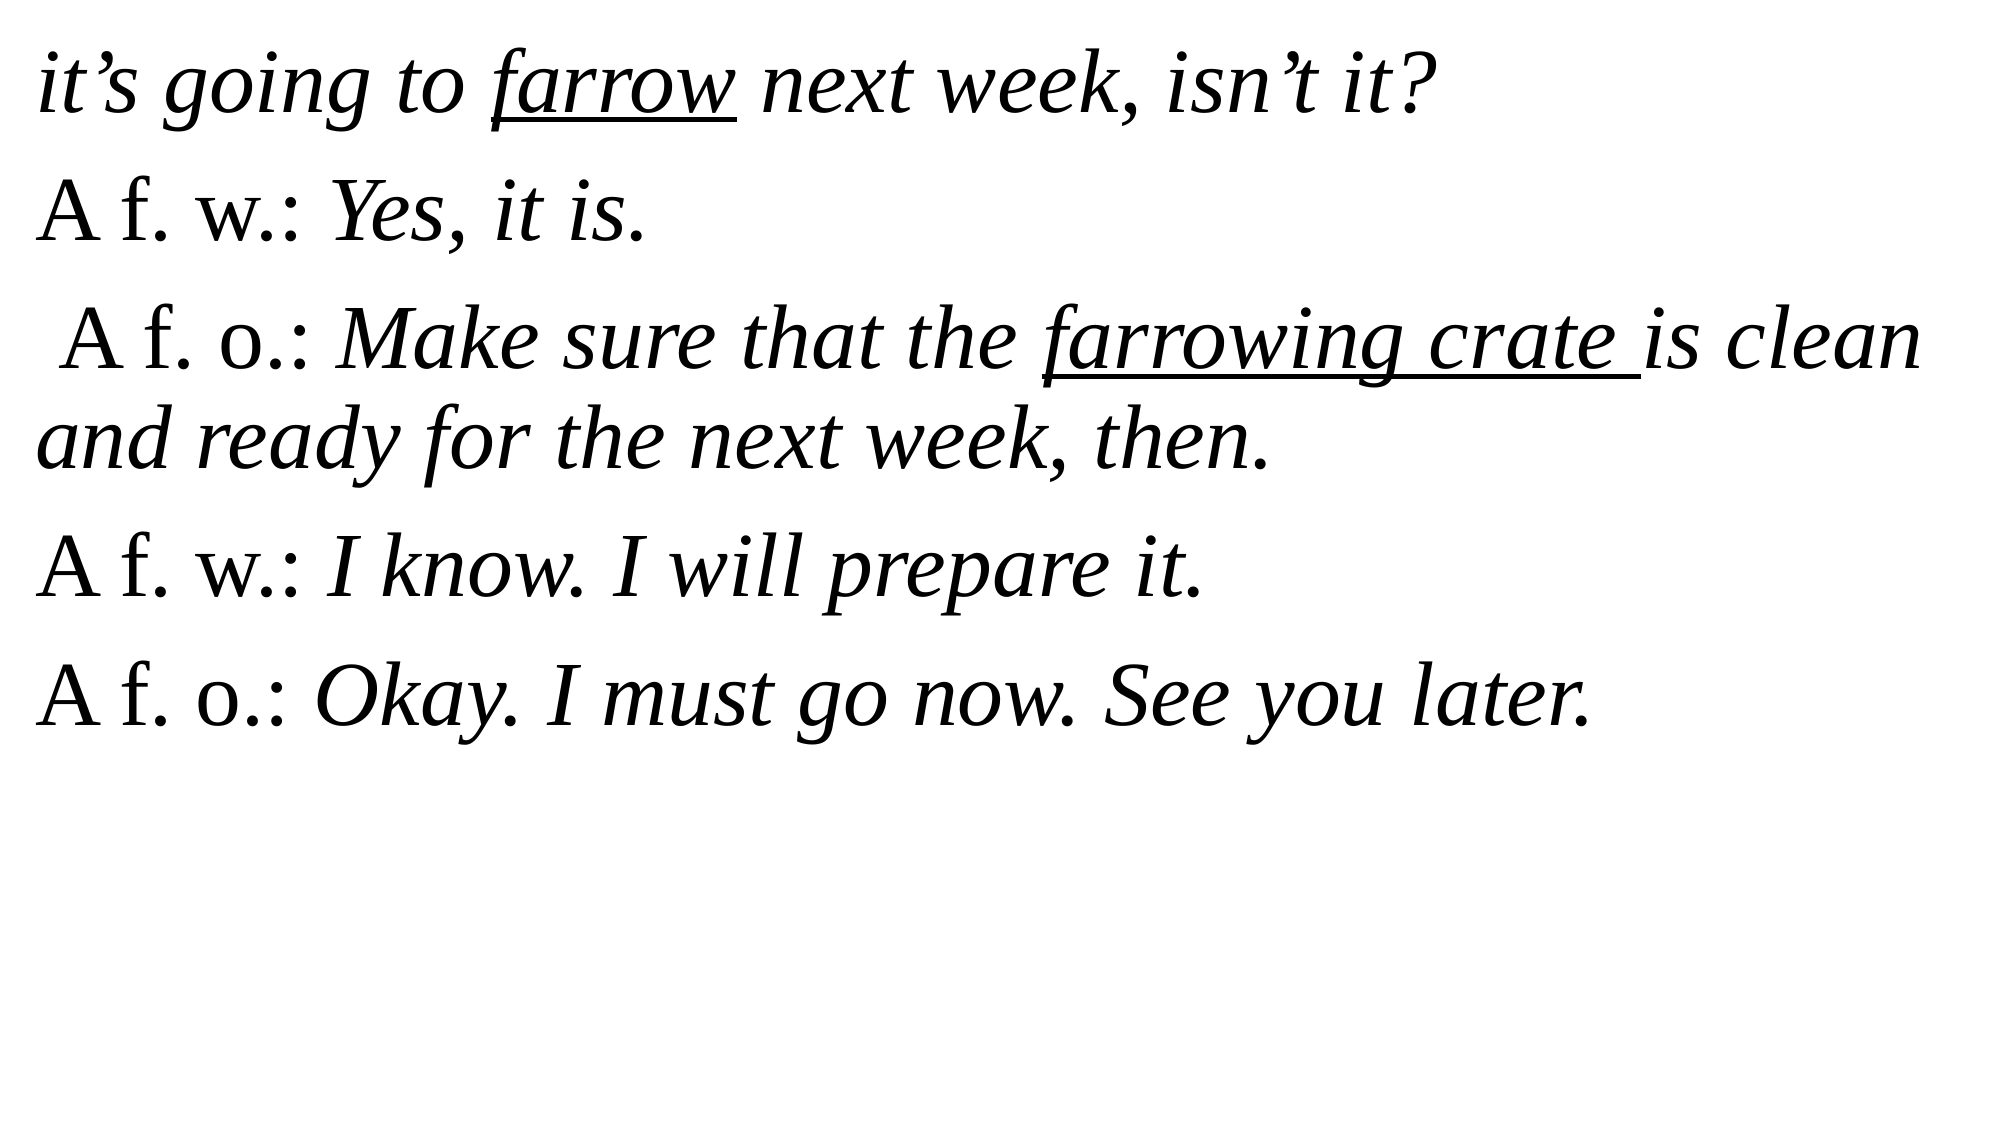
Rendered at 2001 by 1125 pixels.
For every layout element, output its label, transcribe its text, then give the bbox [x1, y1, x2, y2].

list it’s going to farrow next week, isn’t it? A f. w.: Yes, it is. A f. o.: Make sure that the farrowing crate is clean and ready for the next week, then. A f. w.: I know. I will prepare it. A f. o.: Okay. I must go now. See you later. [20, 25, 1978, 1094]
